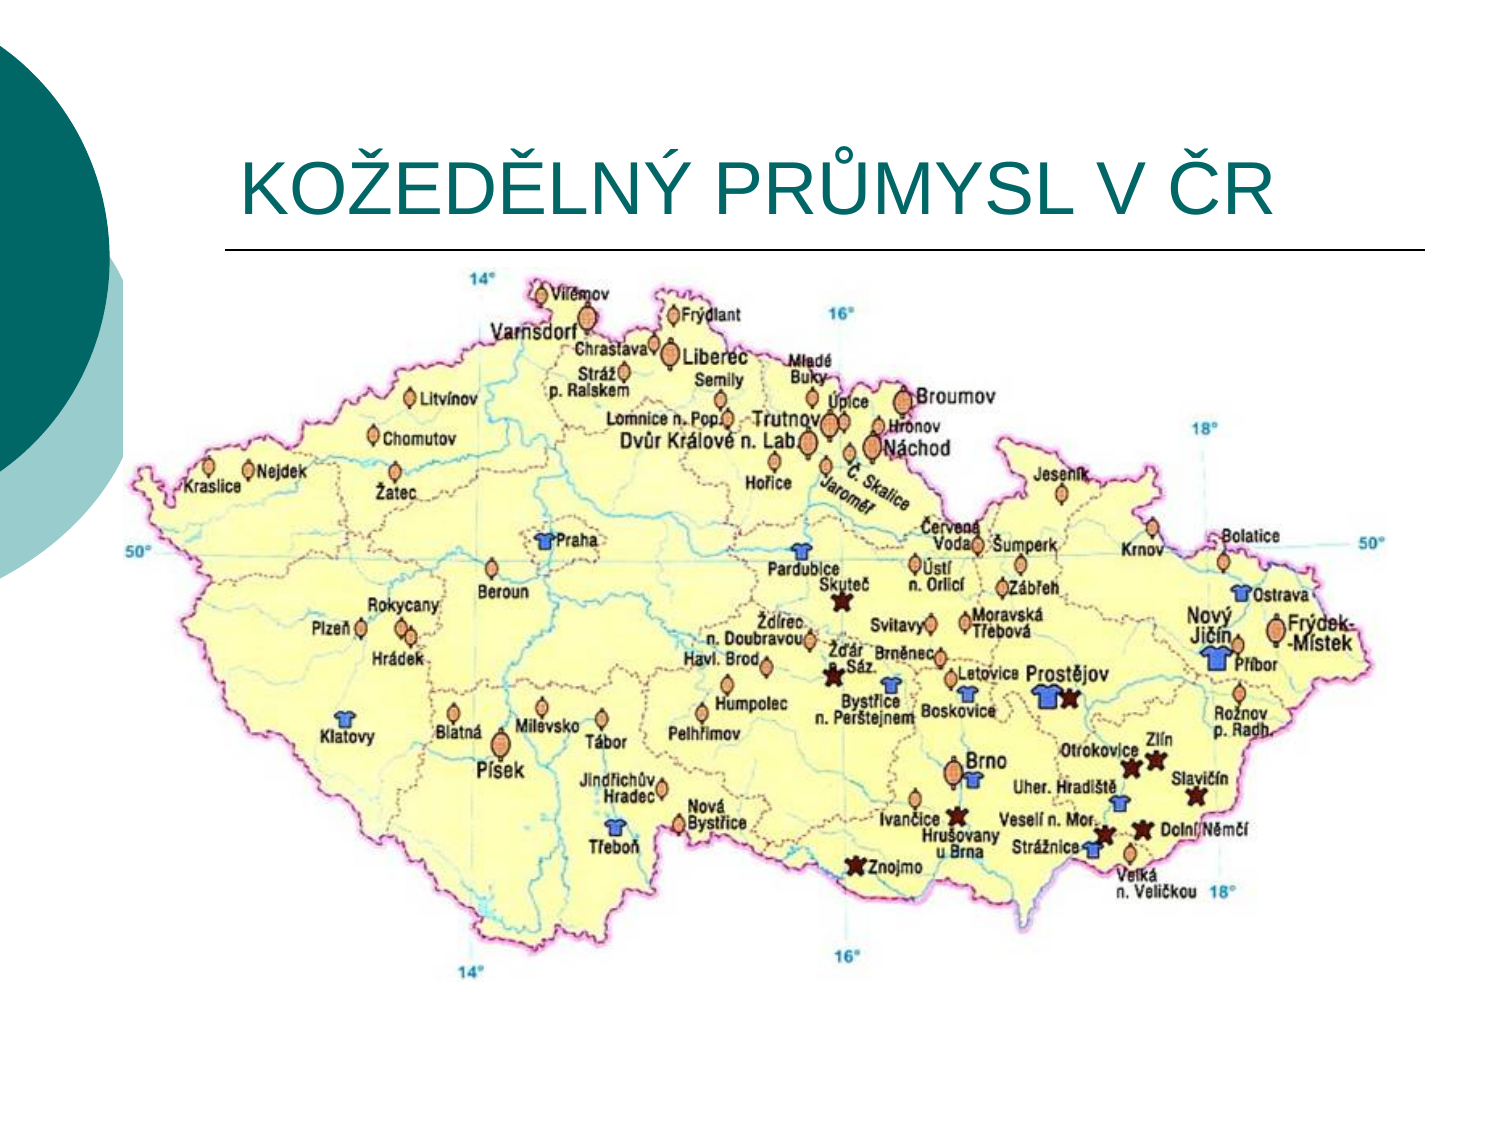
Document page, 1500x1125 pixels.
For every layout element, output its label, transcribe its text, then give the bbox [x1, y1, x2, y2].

title KOŽEDĚLNÝ PRŮMYSL V ČR [224, 49, 1425, 237]
picture [123, 267, 1388, 982]
